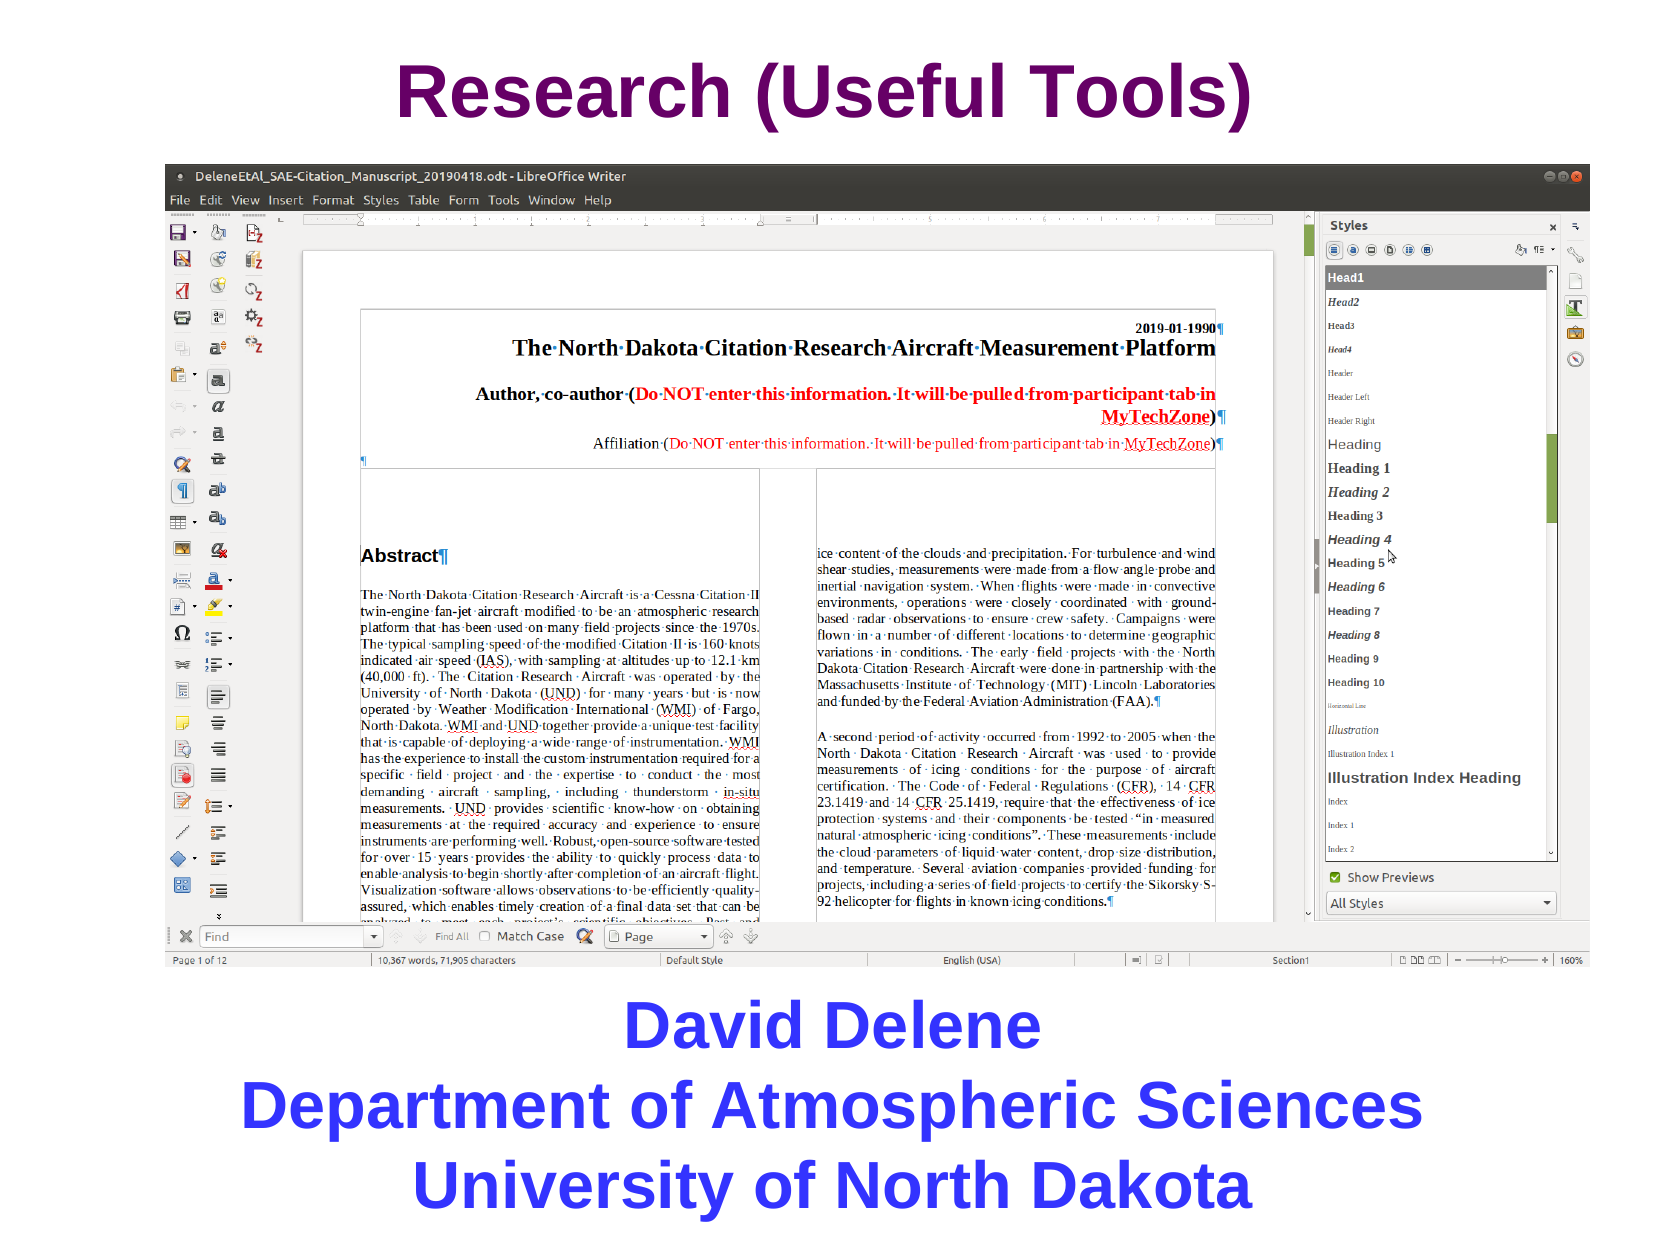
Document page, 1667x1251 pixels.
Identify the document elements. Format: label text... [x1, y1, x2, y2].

title David Delene Department of Atmospheric Sciences University of North Dakota [0, 974, 1667, 1230]
picture [165, 164, 1590, 967]
title Research (Useful Tools) [37, 31, 1613, 145]
